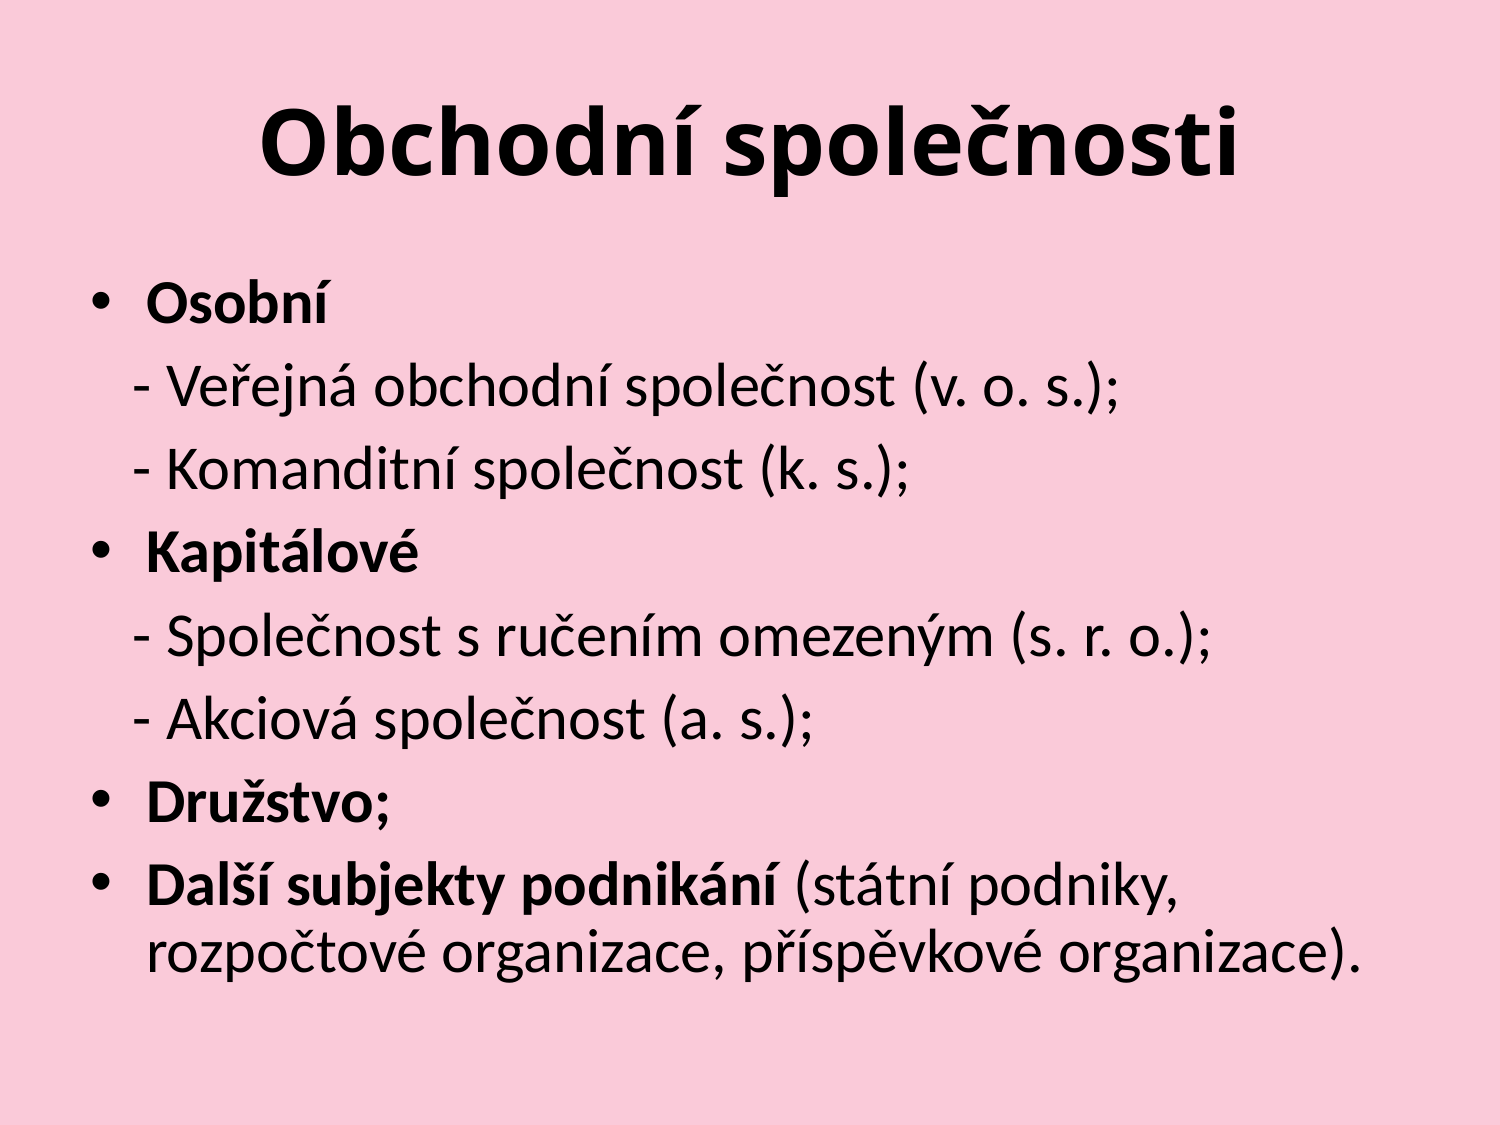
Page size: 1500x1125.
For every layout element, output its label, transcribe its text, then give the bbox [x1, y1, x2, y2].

title Obchodní společnosti [75, 45, 1426, 233]
list Osobní - Veřejná obchodní společnost (v. o. s.); - Komanditní společnost (k. s.); Kapitálové - Společnost s ručením omezeným (s. r. o.); - Akciová společnost (a. s.); Družstvo; Další subjekty podnikání (státní podniky, rozpočtové organizace, příspěvkové organizace). [75, 262, 1426, 1006]
